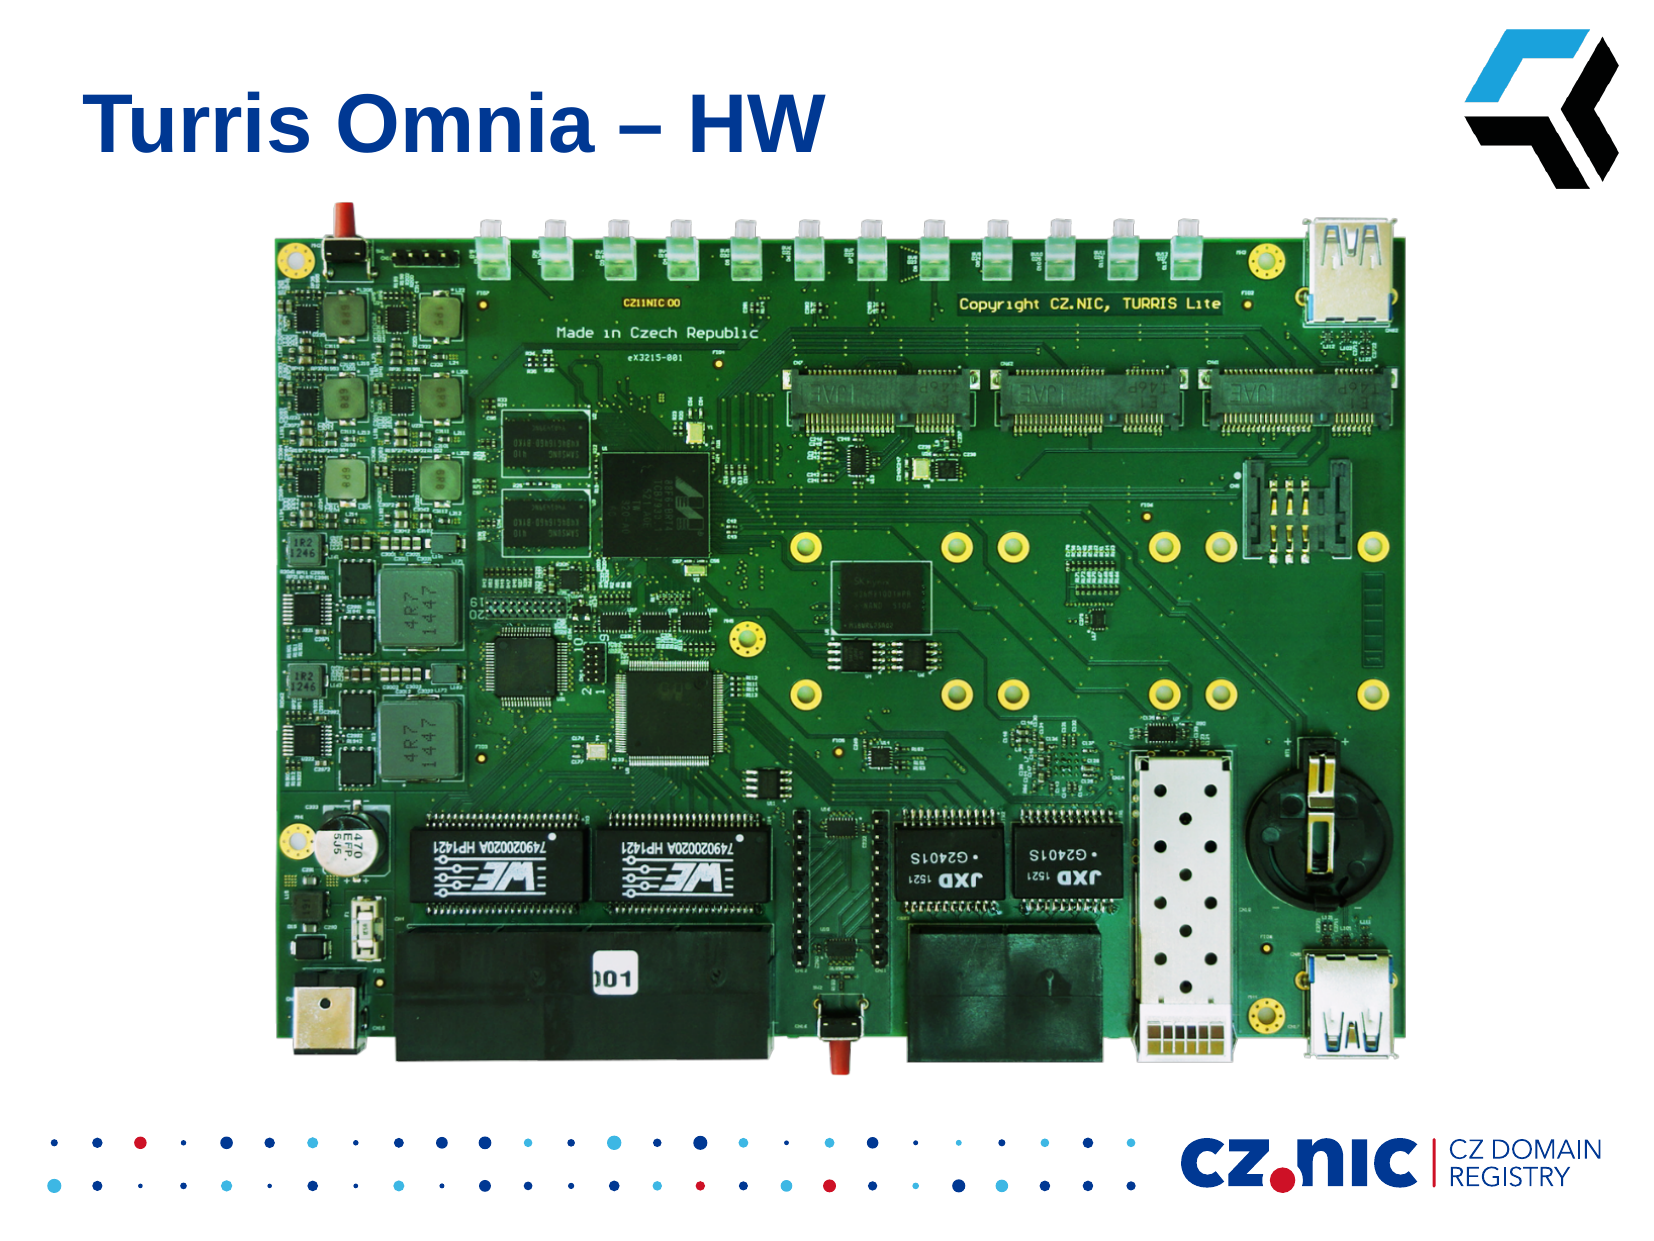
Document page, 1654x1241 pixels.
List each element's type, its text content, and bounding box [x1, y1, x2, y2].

picture [236, 165, 1447, 1121]
picture [1464, 29, 1619, 190]
title Turris Omnia – HW [82, 70, 1464, 178]
